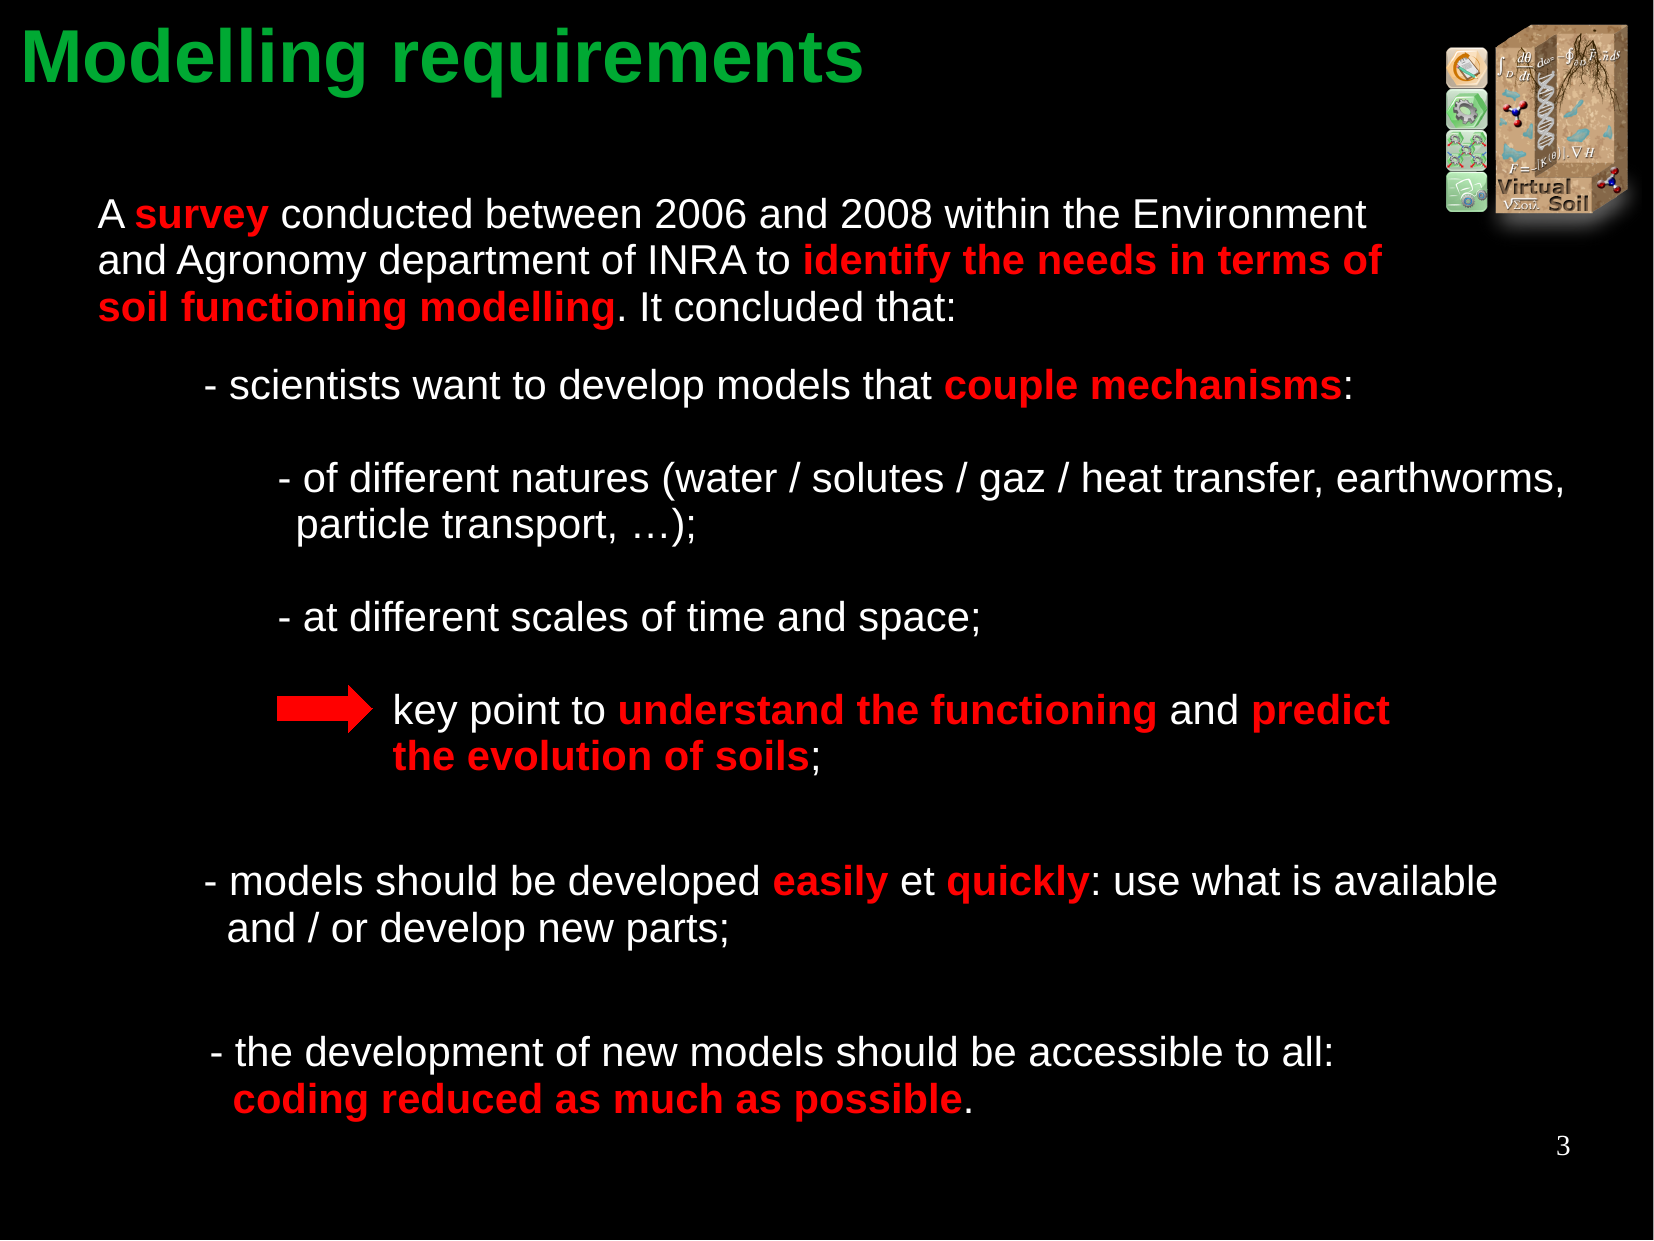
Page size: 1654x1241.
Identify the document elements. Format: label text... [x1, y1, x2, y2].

text_box - models should be developed easily et quickly: use what is available and / or develop new parts; [188, 850, 1536, 959]
text_box key point to understand the functioning and predict the evolution of soils; [377, 679, 1447, 787]
text_box [277, 685, 373, 733]
text_box A survey conducted between 2006 and 2008 within the Environment and Agronomy department of INRA to identify the needs in terms of soil functioning modelling. It concluded that: [82, 183, 1441, 338]
text_box Modelling requirements [5, 7, 1276, 107]
picture [1409, 0, 1642, 260]
text_box - the development of new models should be accessible to all: coding reduced as much as possible. [194, 1021, 1465, 1130]
text_box - scientists want to develop models that couple mechanisms: - of different natures (water / solutes / gaz / heat transfer, earthworms, particle transport, …); - at different scales of time and space; [188, 354, 1583, 649]
